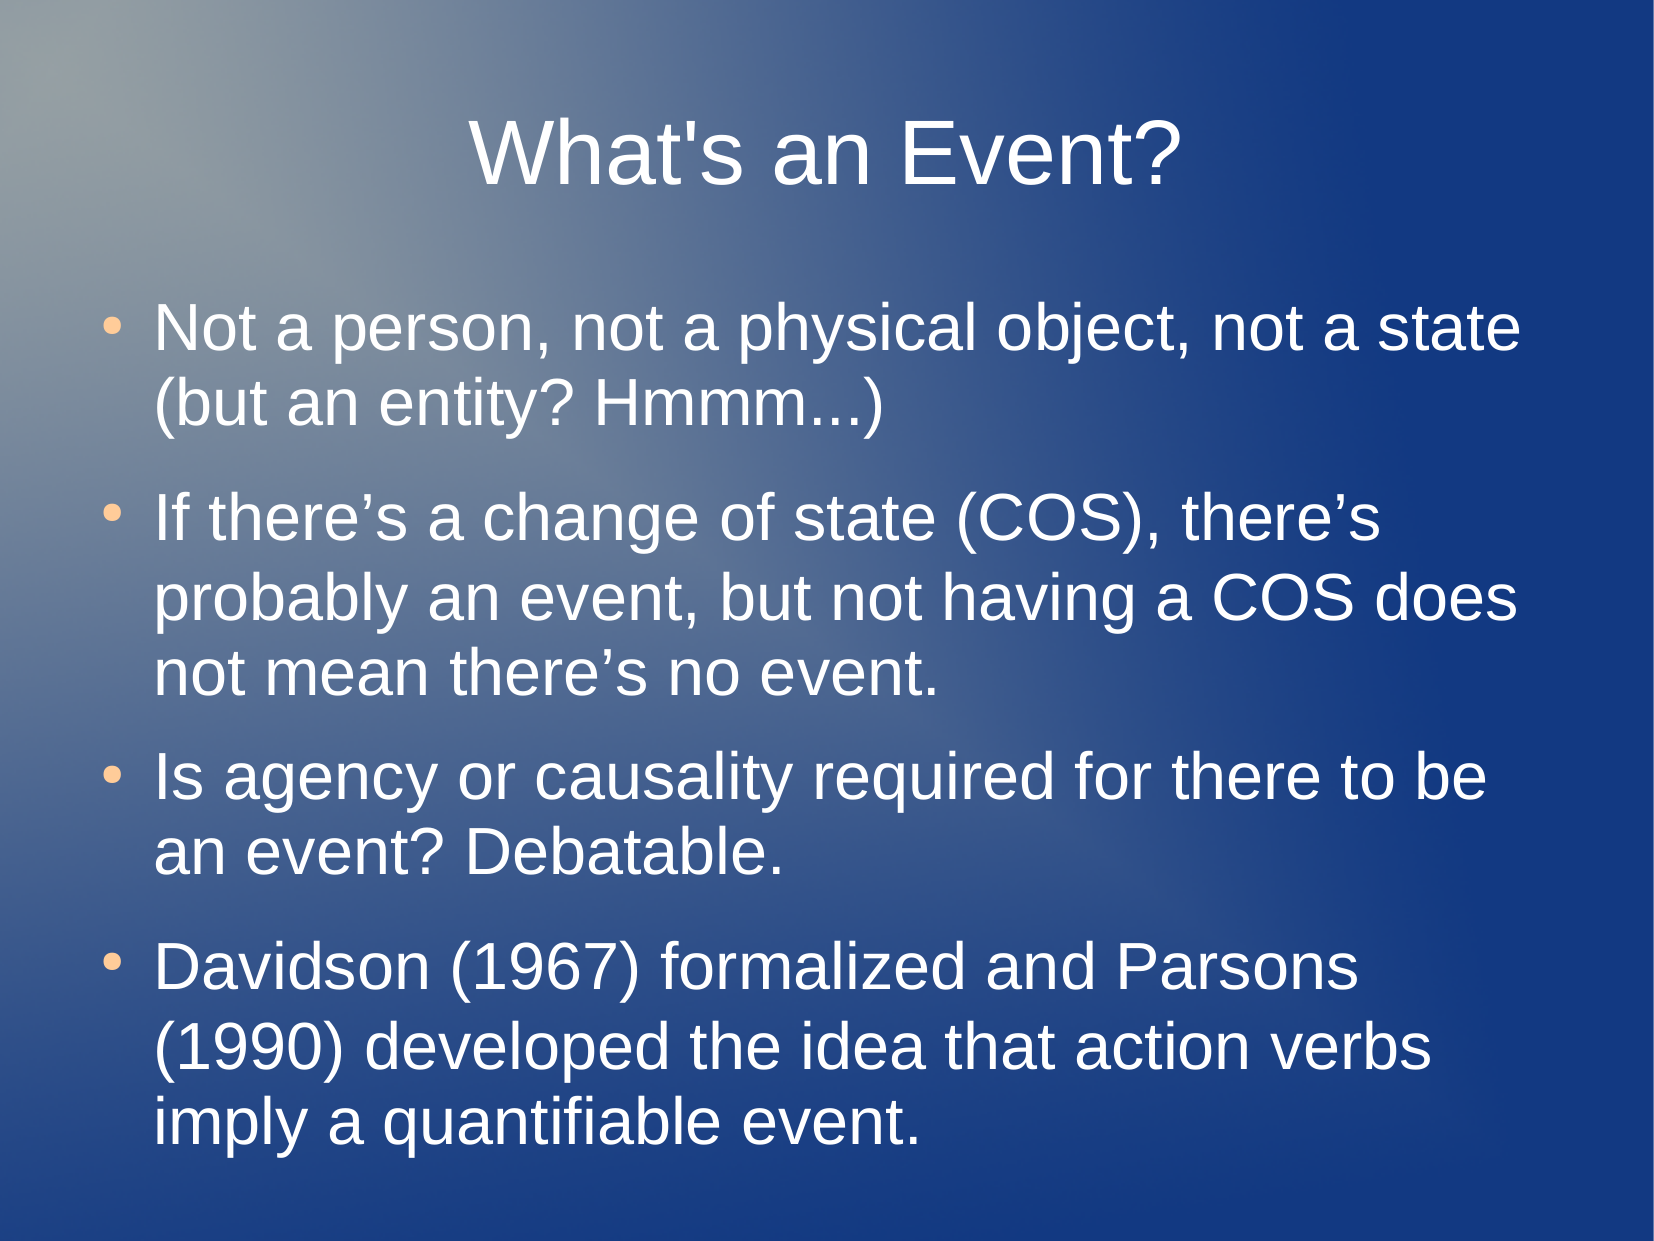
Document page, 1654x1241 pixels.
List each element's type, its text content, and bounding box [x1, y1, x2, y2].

list Not a person, not a physical object, not a state (but an entity? Hmmm...) ﻿If there’s a change of state (COS), there’s probably an event, but not having a COS does not mean there’s no event. Is agency or causality required for there to be an event? Debatable. ﻿Davidson (1967) formalized and Parsons (1990) developed the idea that action verbs imply a quantifiable event. [82, 290, 1571, 1241]
picture [0, 0, 1654, 1241]
title What's an Event? [82, 49, 1571, 257]
